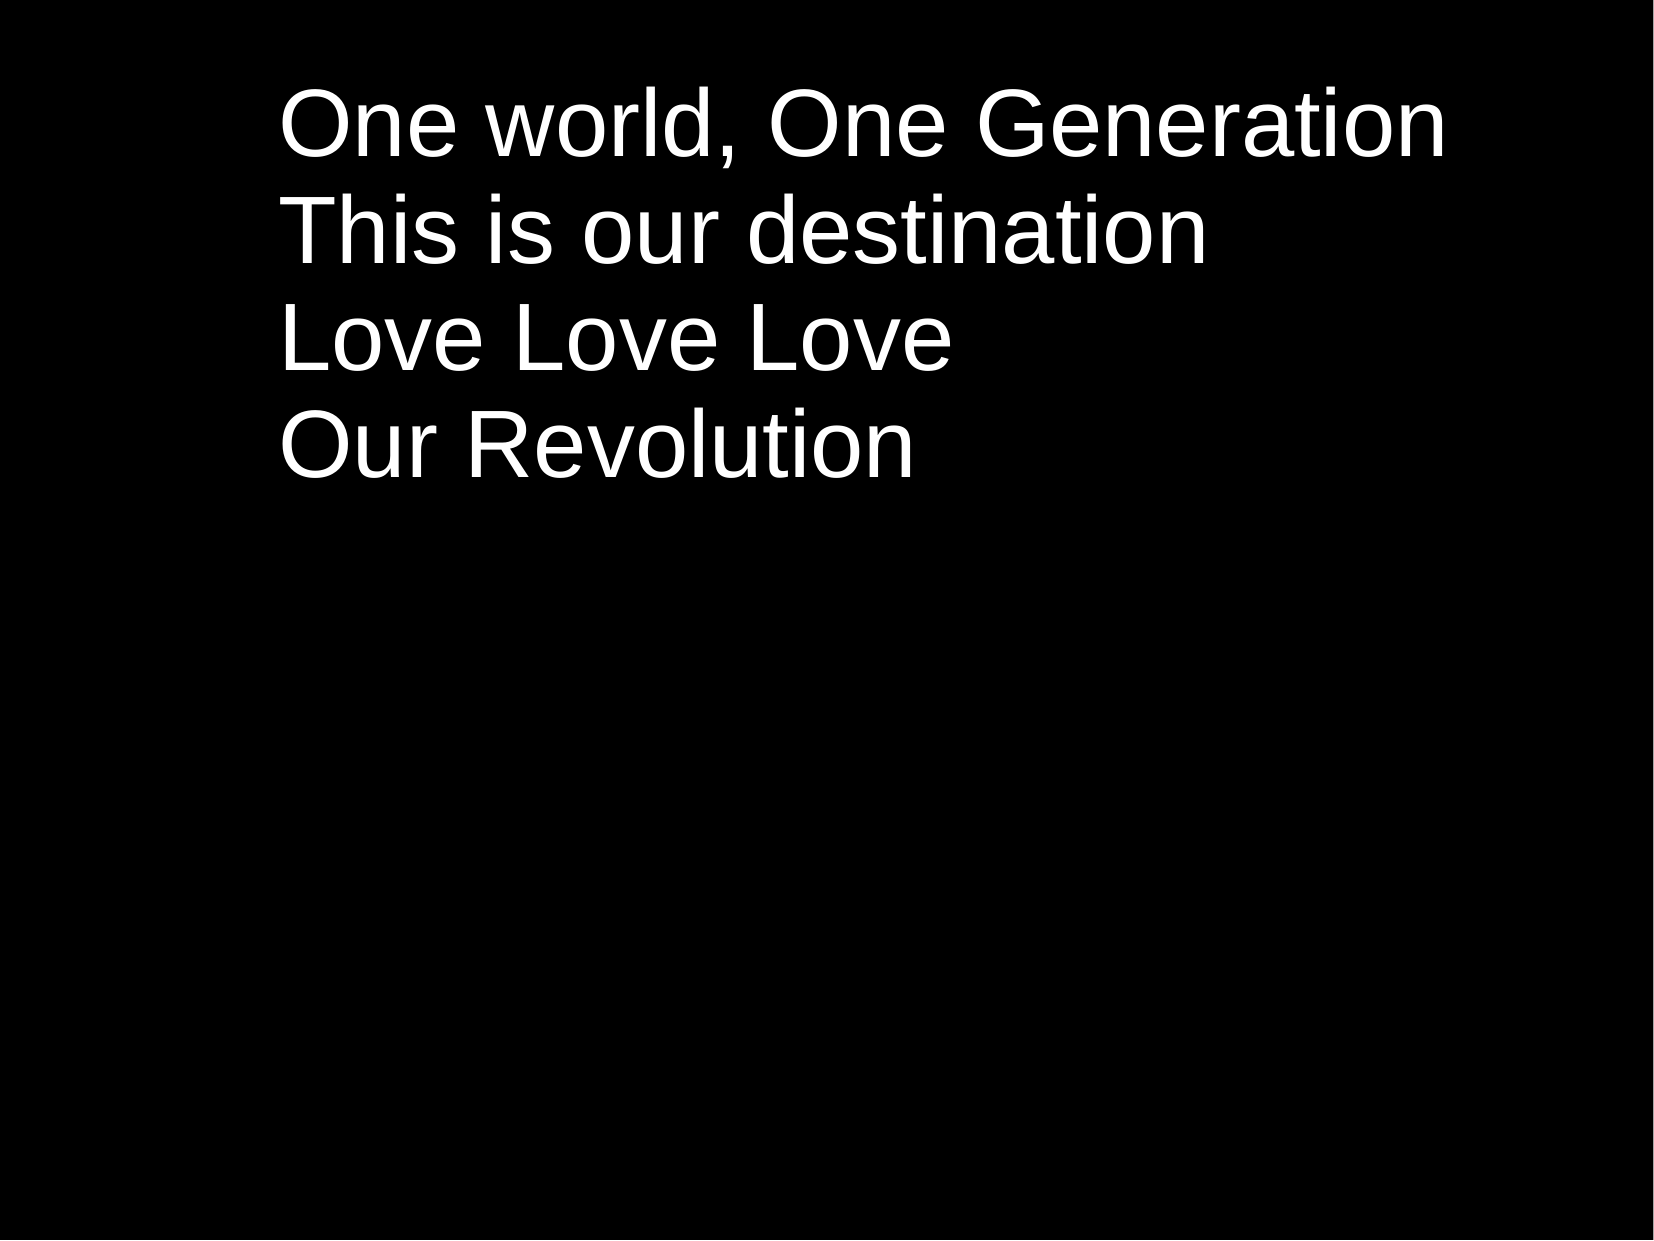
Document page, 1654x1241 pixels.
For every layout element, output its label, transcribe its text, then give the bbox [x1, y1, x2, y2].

text_box One world, One Generation This is our destination Love Love Love Our Revolution [263, 62, 1506, 720]
